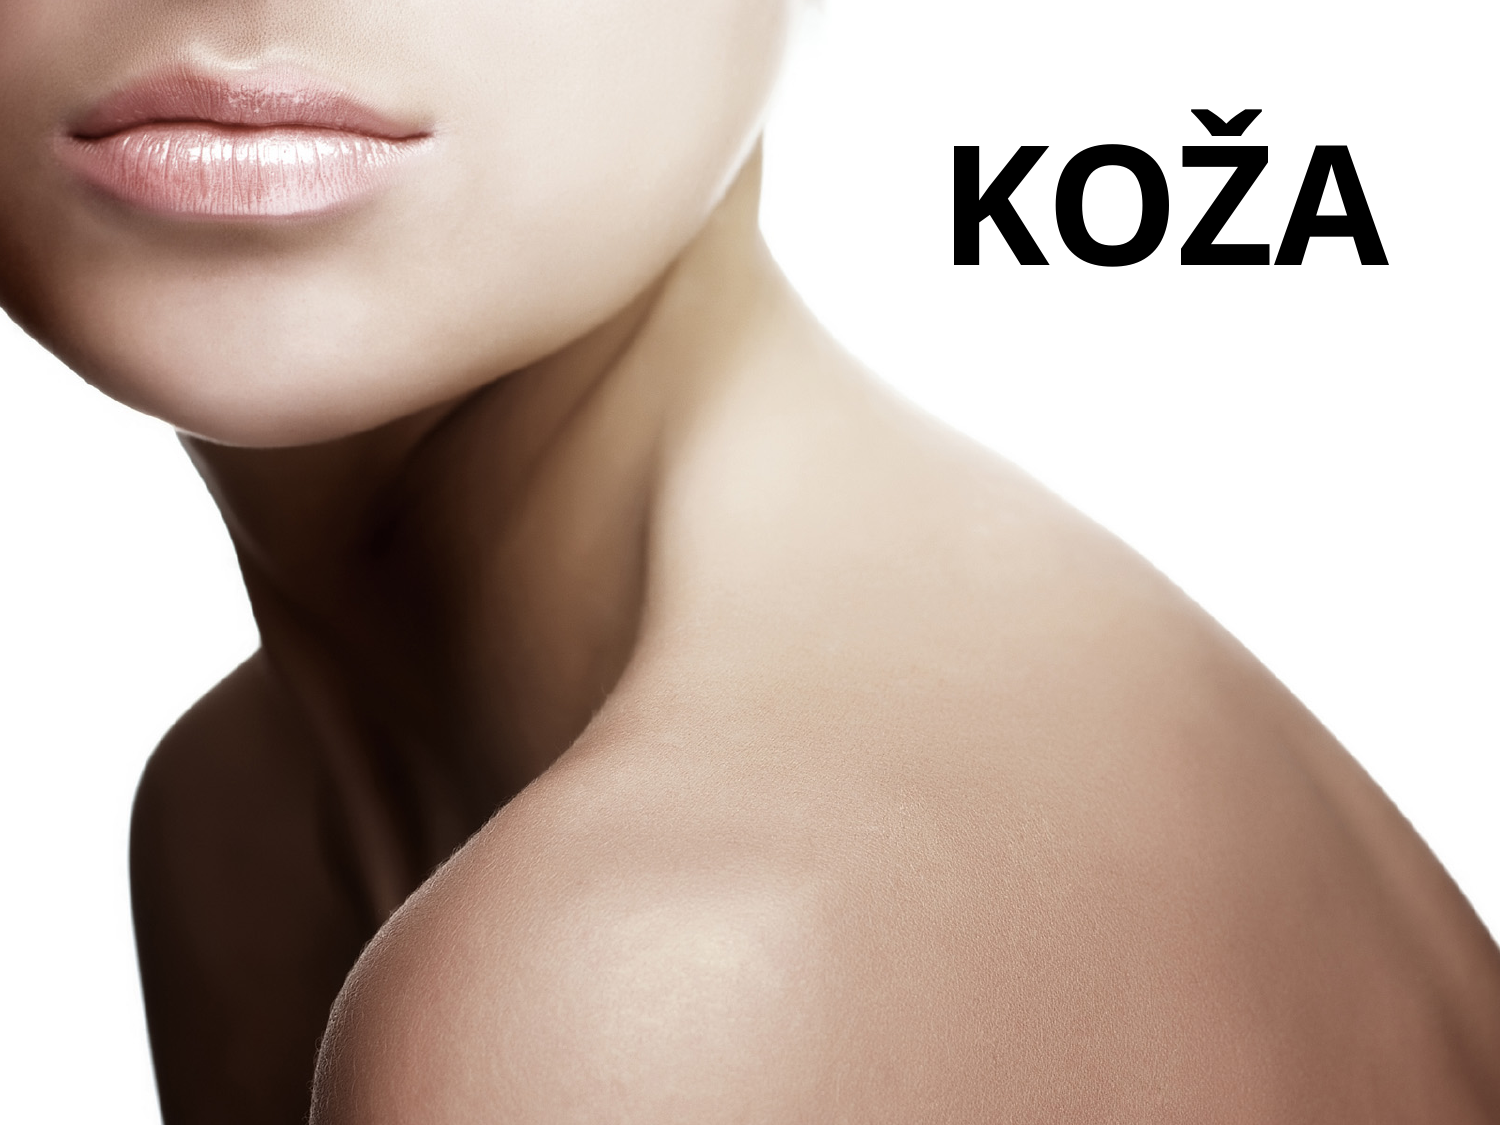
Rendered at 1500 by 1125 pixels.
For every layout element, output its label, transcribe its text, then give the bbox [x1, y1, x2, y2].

picture [0, 0, 1500, 1125]
title KOŽA [466, 90, 1500, 308]
